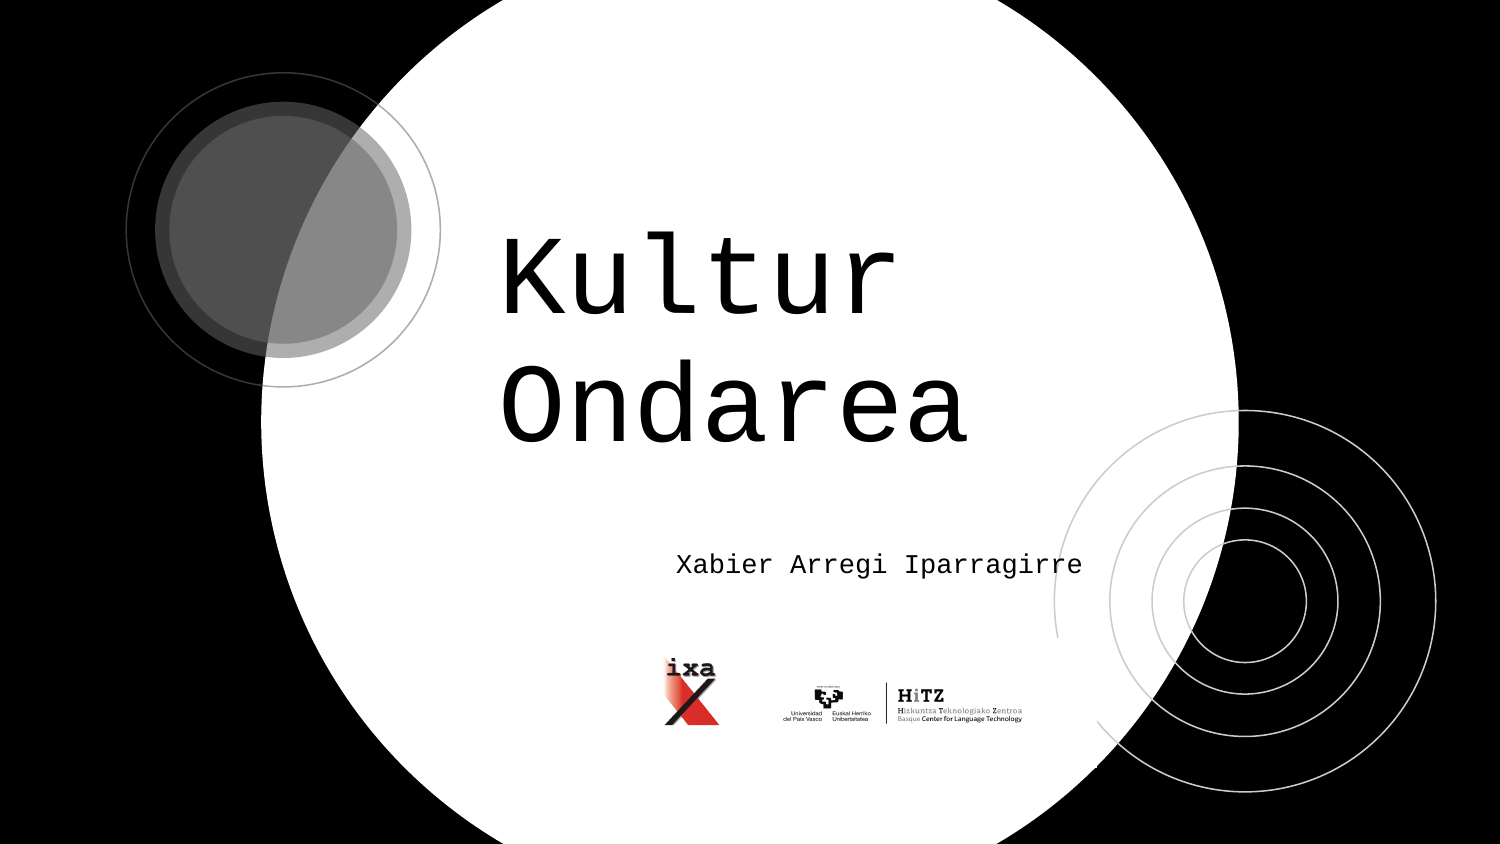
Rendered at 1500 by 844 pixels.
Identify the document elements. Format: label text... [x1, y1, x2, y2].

text_box Xabier Arregi Iparragirre [661, 543, 1111, 625]
text_box Kultur Ondarea [484, 212, 1099, 483]
picture [661, 638, 1097, 768]
